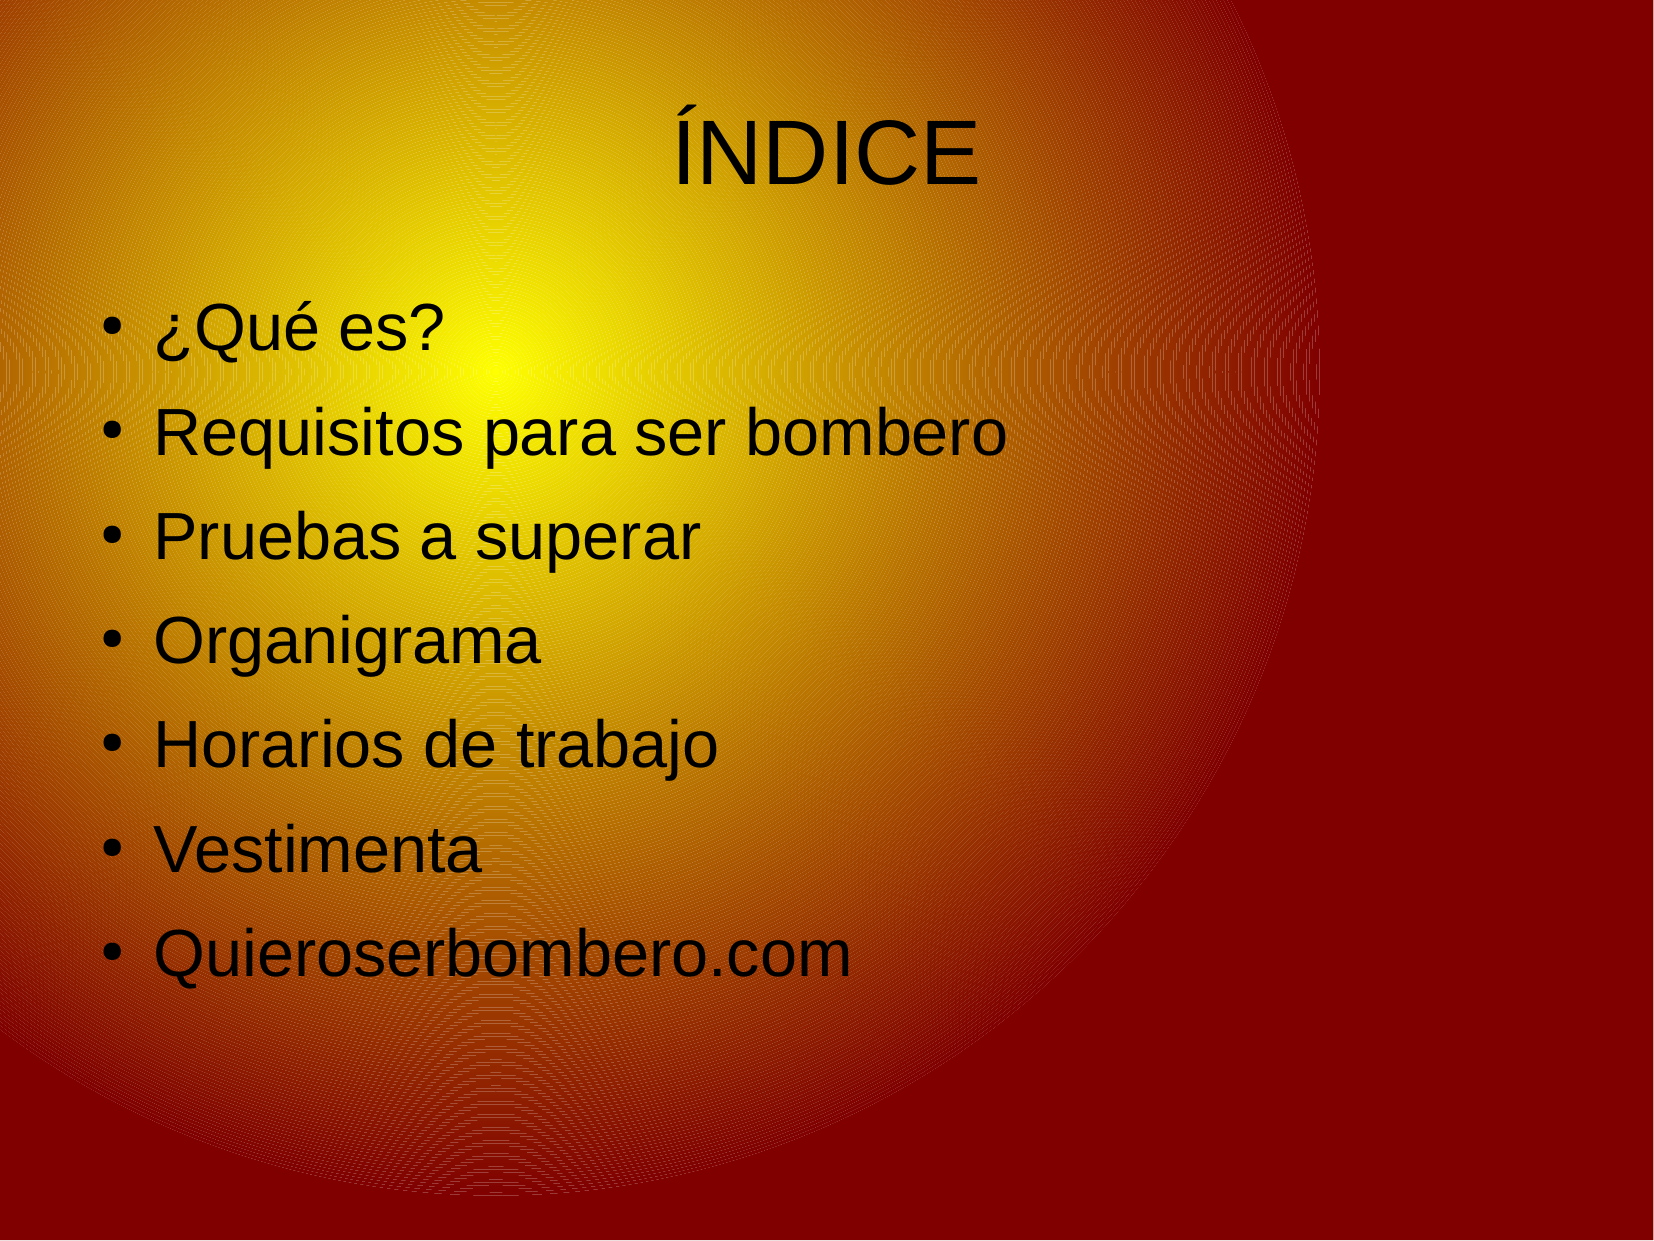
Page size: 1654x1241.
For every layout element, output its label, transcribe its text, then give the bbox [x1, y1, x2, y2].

list ¿Qué es? Requisitos para ser bombero Pruebas a superar Organigrama Horarios de trabajo Vestimenta Quieroserbombero.com [82, 290, 1571, 1241]
title ÍNDICE [82, 49, 1571, 257]
